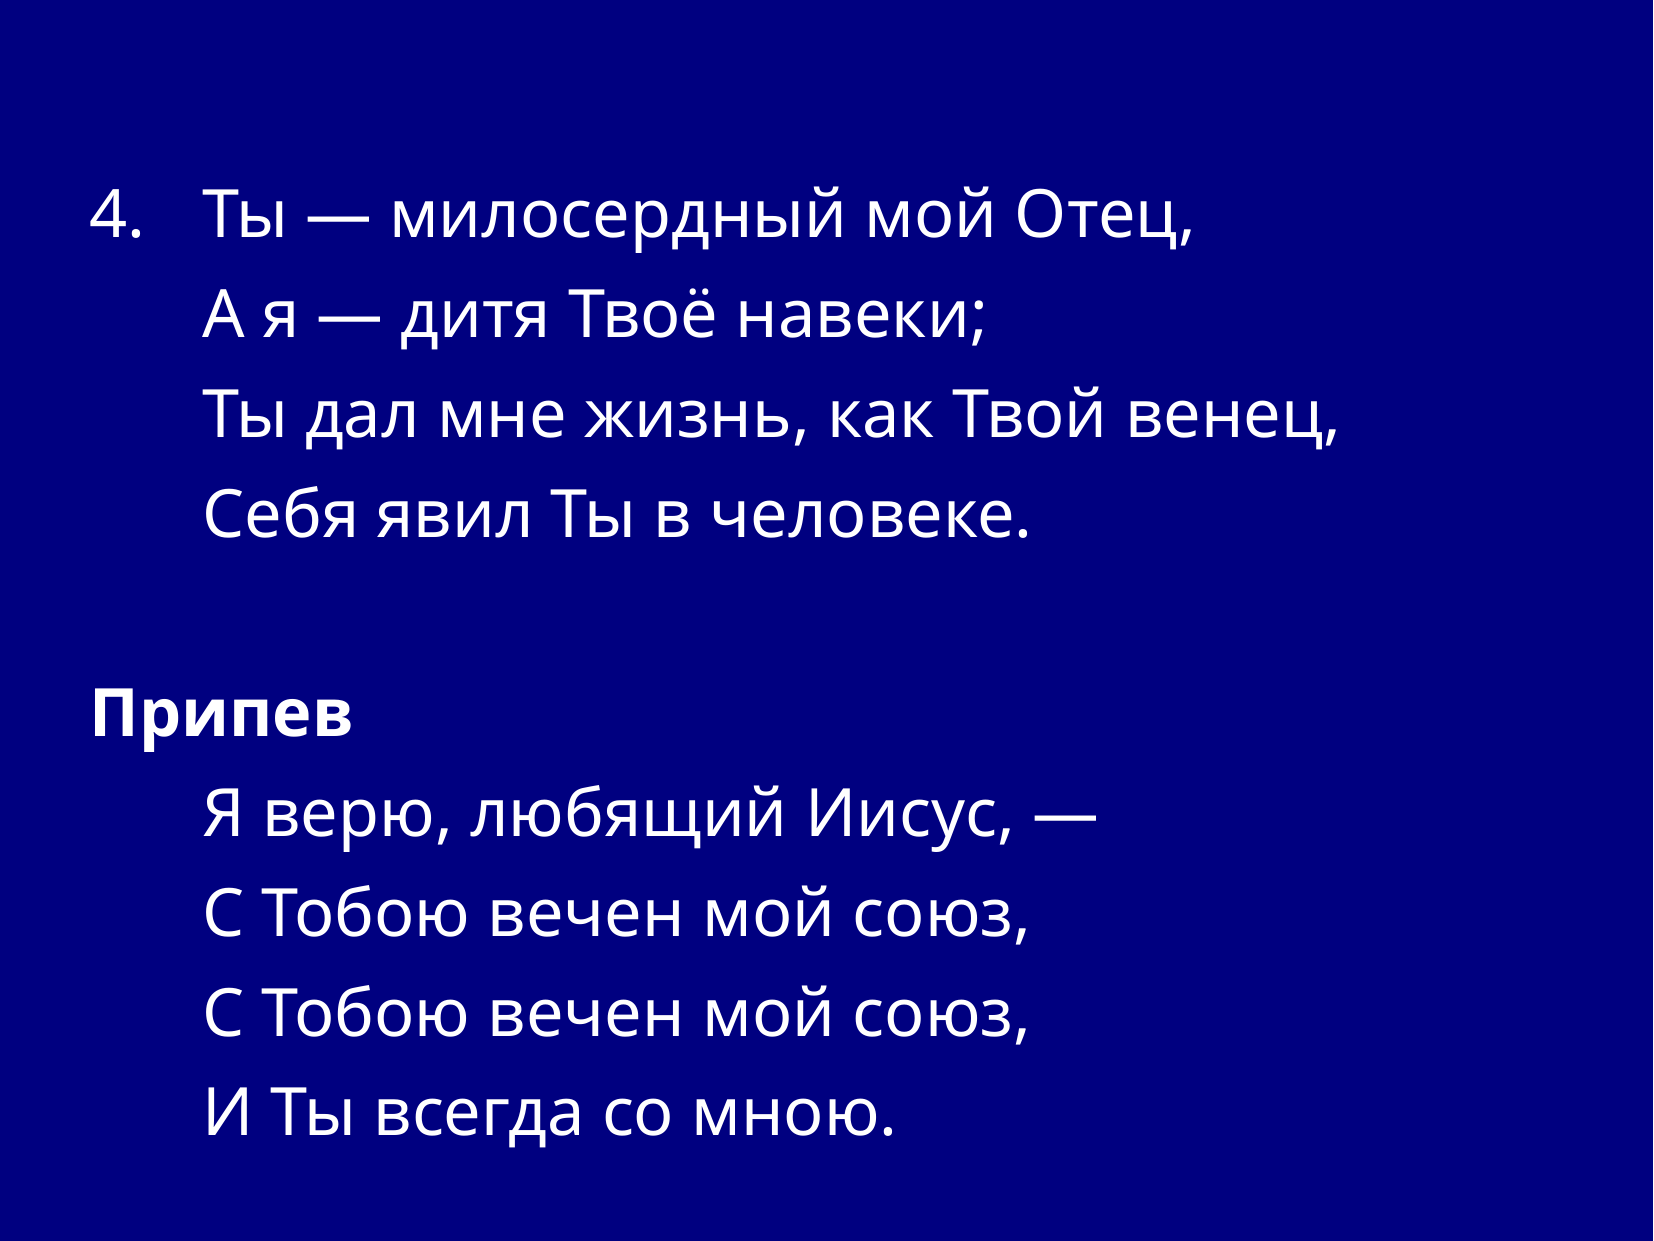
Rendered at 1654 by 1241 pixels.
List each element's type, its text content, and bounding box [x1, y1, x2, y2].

text_box 4. Ты ― милосердный мой Отец, А я ― дитя Твоё навеки; Ты дал мне жизнь, как Твой венец, Себя явил Ты в человеке. Припев Я верю, любящий Иисус, ― С Тобою вечен мой союз, С Тобою вечен мой союз, И Ты всегда со мною. [75, 150, 1576, 1163]
